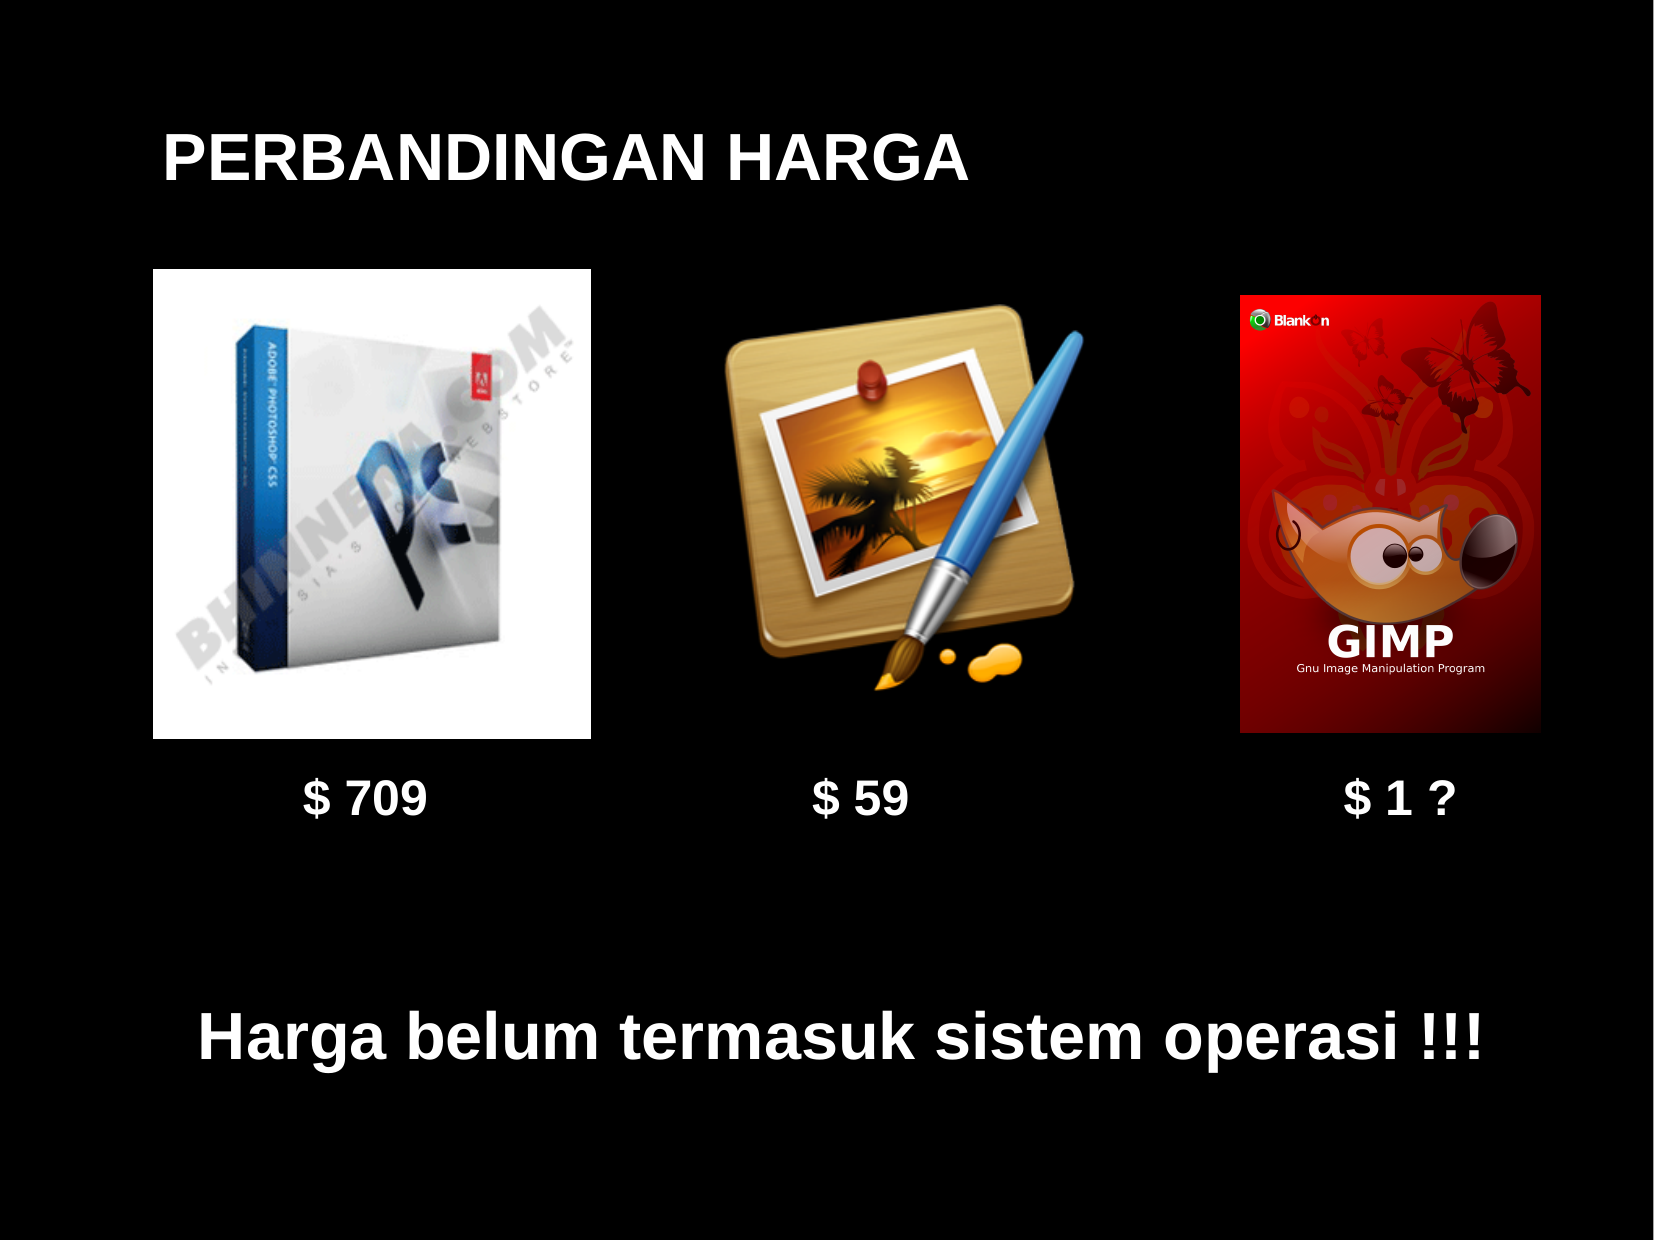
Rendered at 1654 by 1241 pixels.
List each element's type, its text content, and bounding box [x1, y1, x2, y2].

text_box PERBANDINGAN HARGA [147, 112, 987, 202]
picture [1240, 295, 1541, 733]
text_box $ 59 [797, 762, 925, 834]
text_box $ 709 [288, 762, 443, 834]
picture [702, 295, 1117, 709]
text_box $ 1 ? [1328, 763, 1473, 834]
picture [153, 269, 591, 739]
text_box Harga belum termasuk sistem operasi !!! [183, 992, 1505, 1082]
